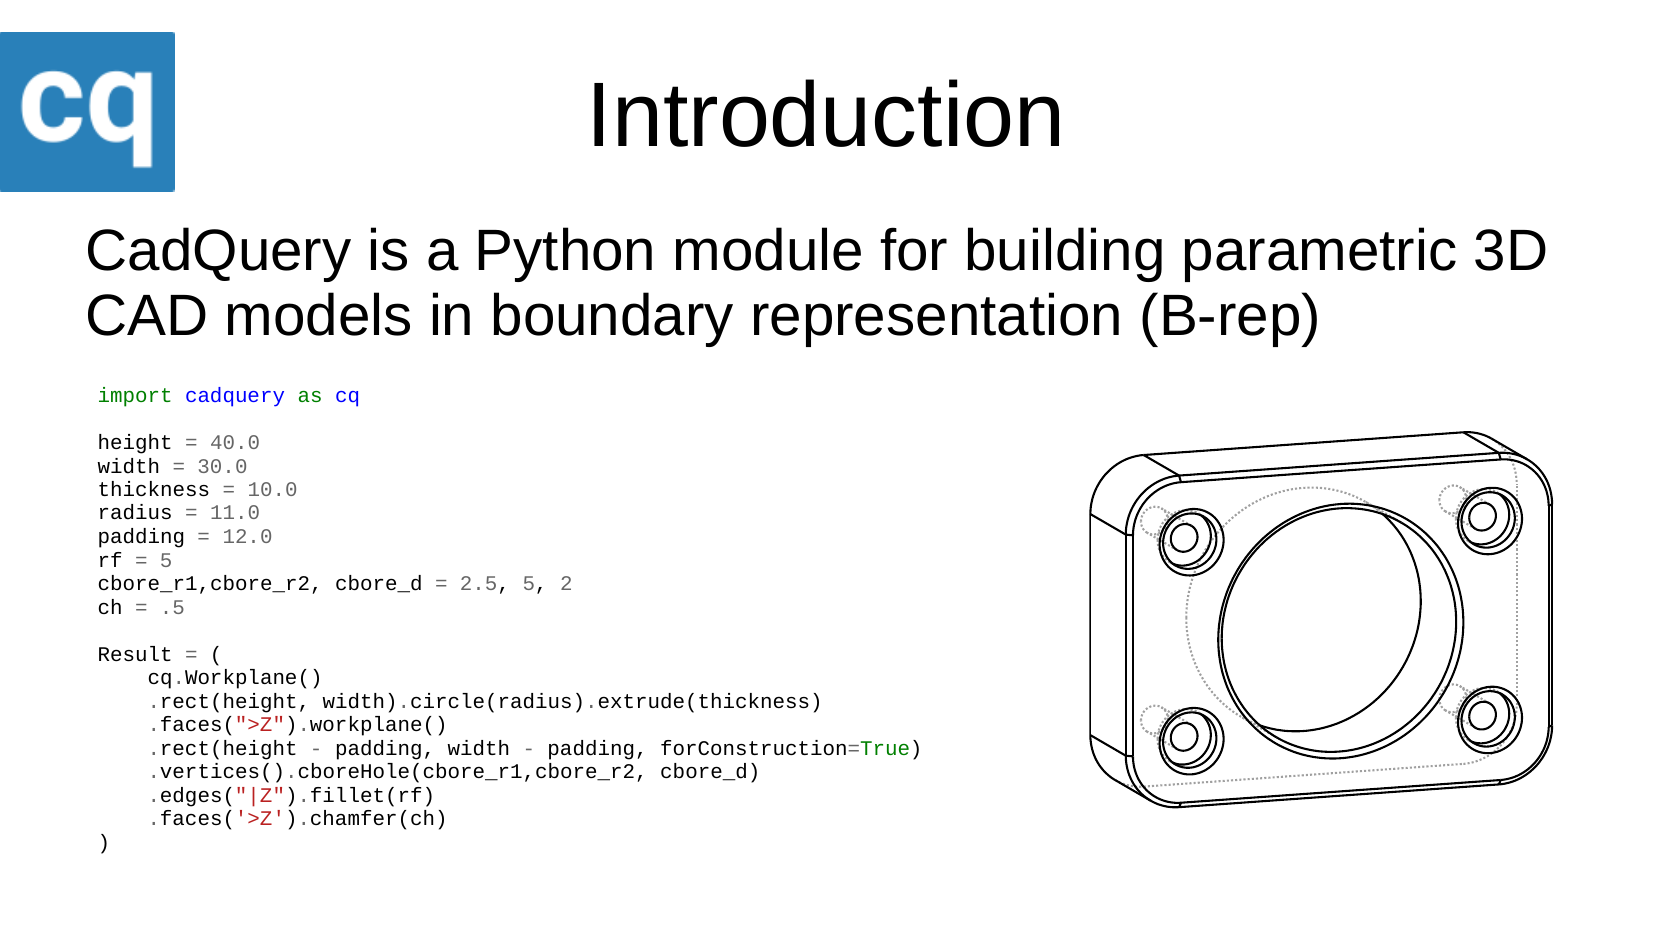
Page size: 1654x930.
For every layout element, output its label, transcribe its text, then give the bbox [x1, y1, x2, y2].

list CadQuery is a Python module for building parametric 3D CAD models in boundary representation (B-rep) [15, 217, 1571, 360]
picture [1089, 431, 1554, 809]
picture [0, 32, 175, 192]
title Introduction [82, 37, 1571, 193]
text_box import cadquery as cq height = 40.0 width = 30.0 thickness = 10.0 radius = 11.0 padding = 12.0 rf = 5 cbore_r1,cbore_r2, cbore_d = 2.5, 5, 2 ch = .5 Result = ( cq.Workplane() .rect(height, width).circle(radius).extrude(thickness) .faces(">Z").workplane() .rect(height - padding, width - padding, forConstruction=True) .vertices().cboreHole(cbore_r1,cbore_r2, cbore_d) .edges("|Z").fillet(rf) .faces('>Z').chamfer(ch) ) [82, 377, 957, 898]
